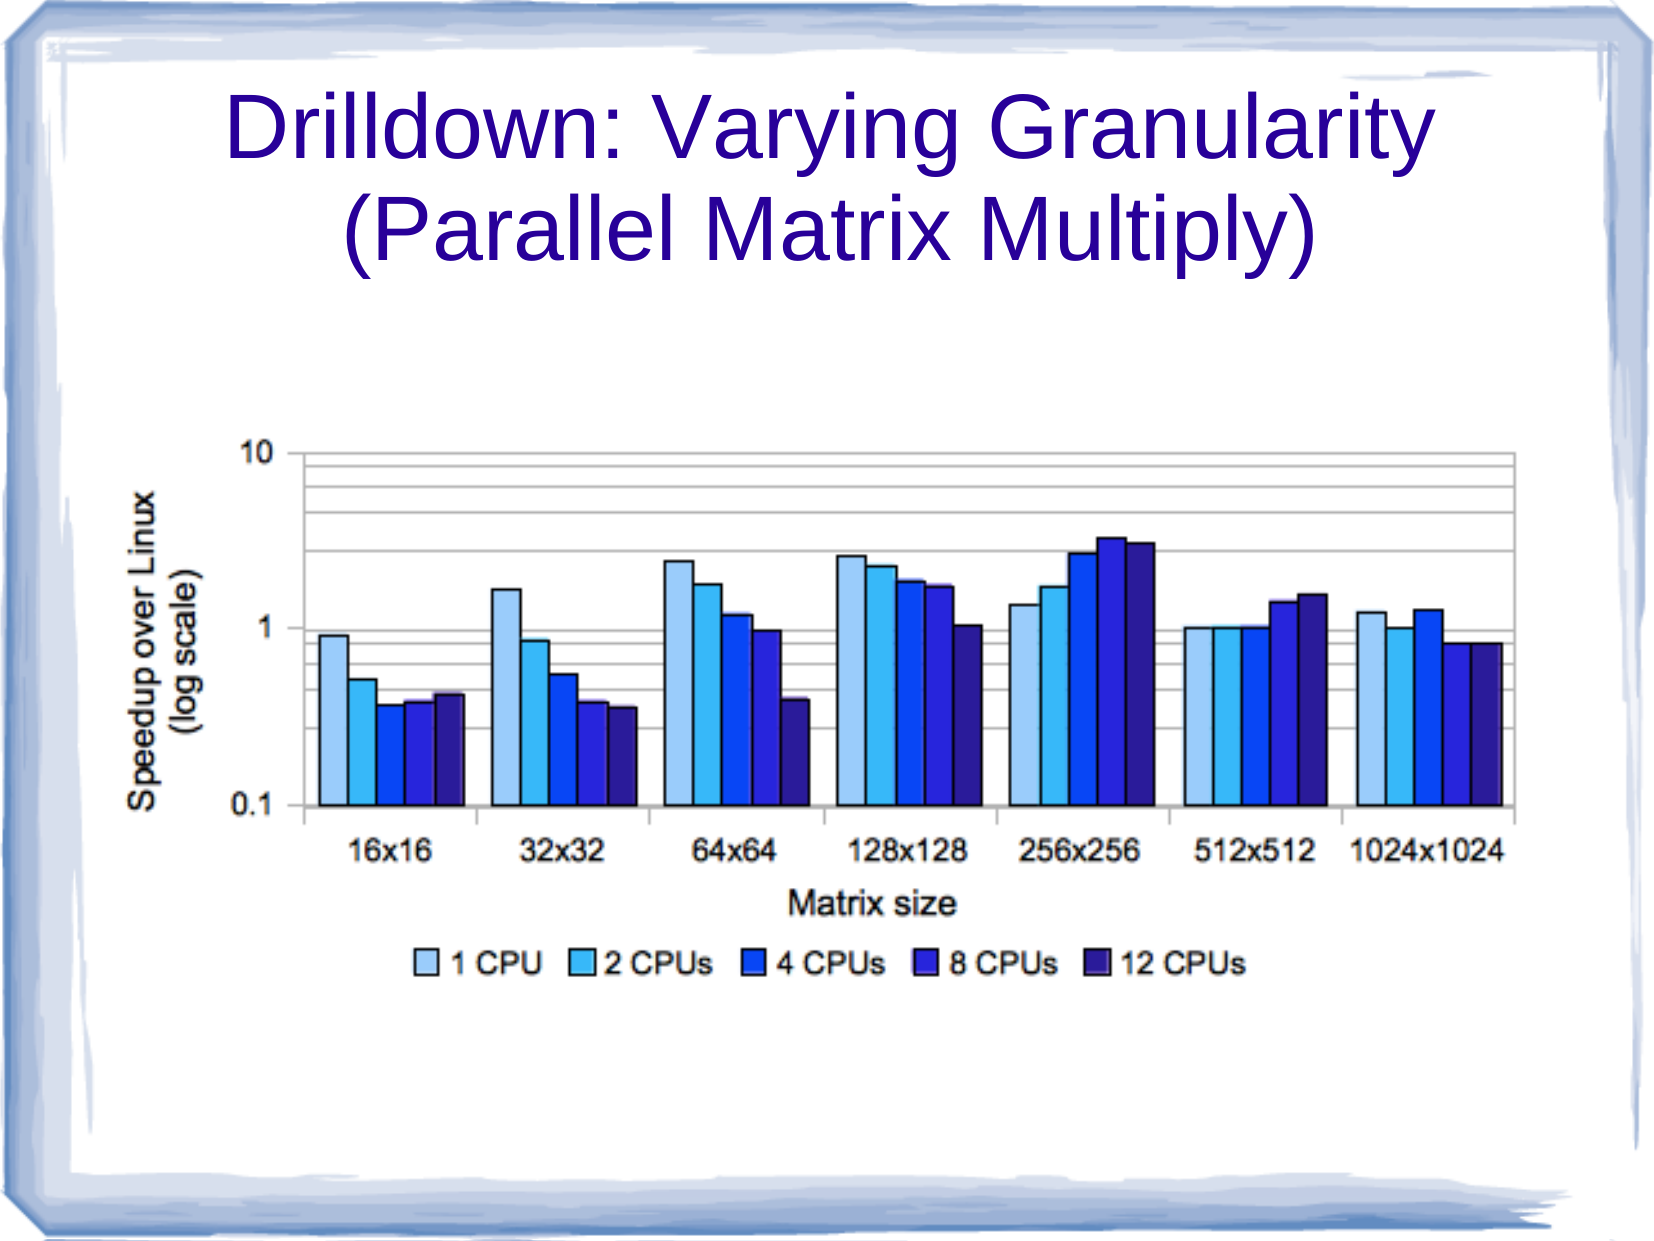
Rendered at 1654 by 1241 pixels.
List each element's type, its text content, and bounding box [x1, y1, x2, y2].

title Drilldown: Varying Granularity (Parallel Matrix Multiply) [86, 75, 1576, 281]
picture [0, 0, 1654, 1241]
